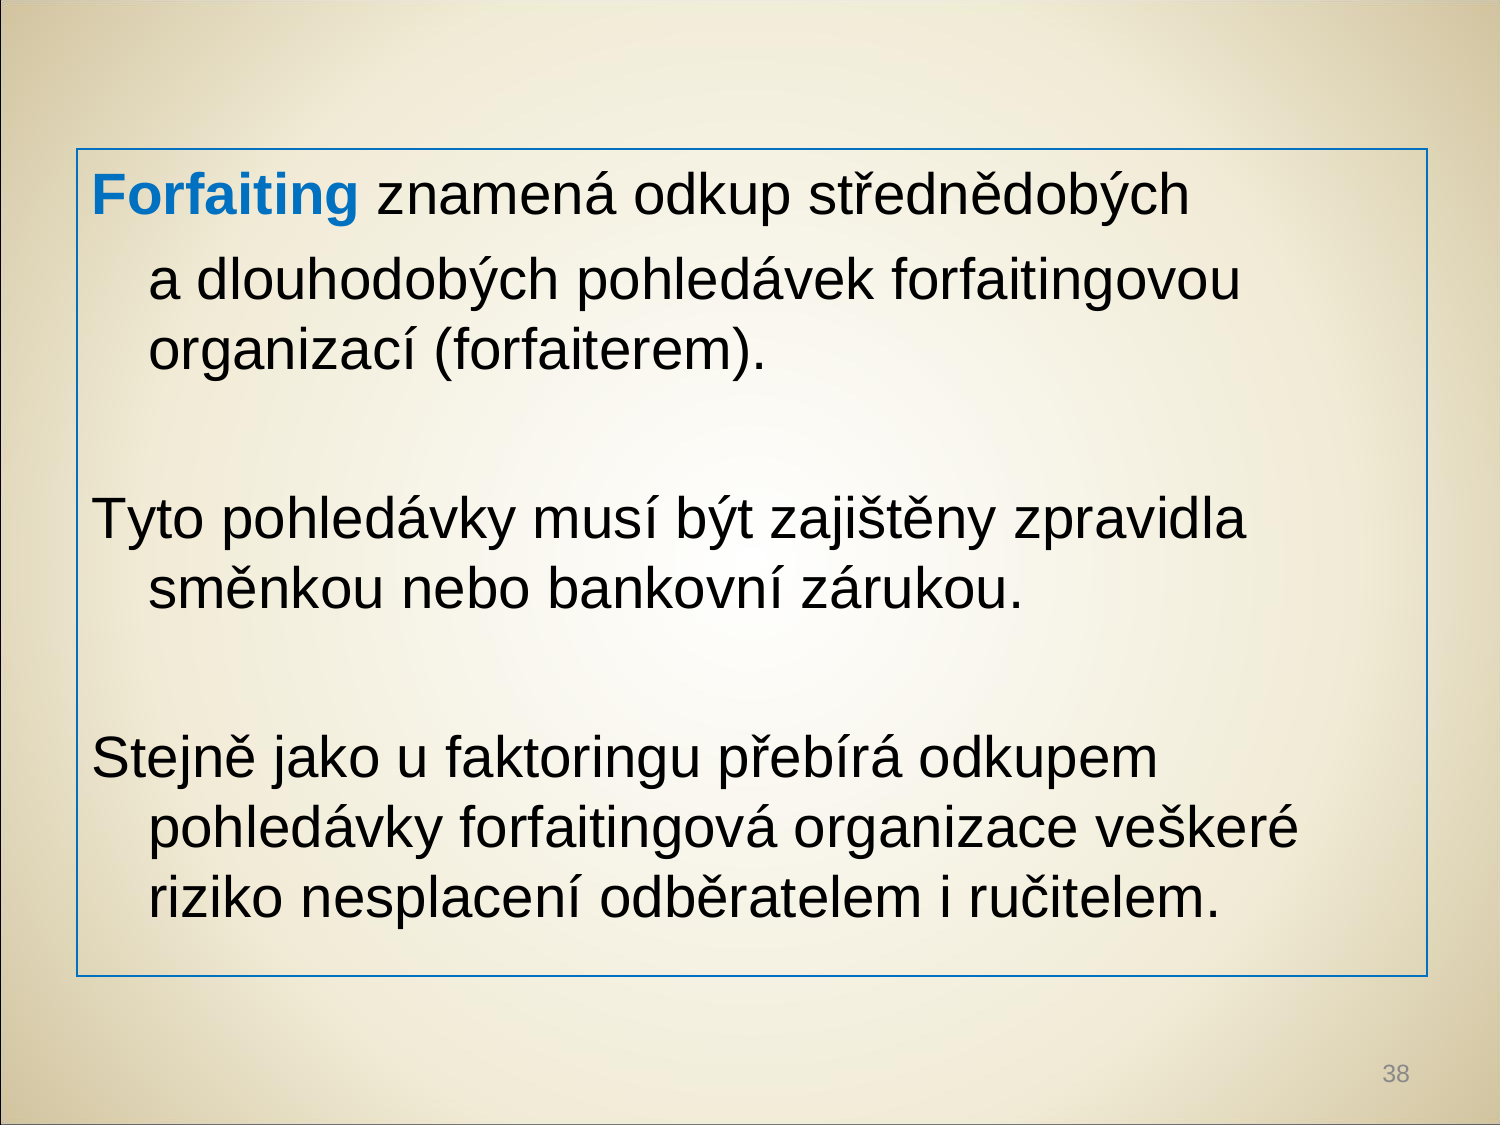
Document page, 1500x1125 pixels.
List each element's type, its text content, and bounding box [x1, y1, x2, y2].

picture [0, 0, 1500, 1125]
list Forfaiting znamená odkup střednědobých a dlouhodobých pohledávek forfaitingovou organizací (forfaiterem). Tyto pohledávky musí být zajištěny zpravidla směnkou nebo bankovní zárukou. Stejně jako u faktoringu přebírá odkupem pohledávky forfaitingová organizace veškeré riziko nesplacení odběratelem i ručitelem. [76, 148, 1427, 977]
text_box <číslo> [1074, 1042, 1426, 1103]
